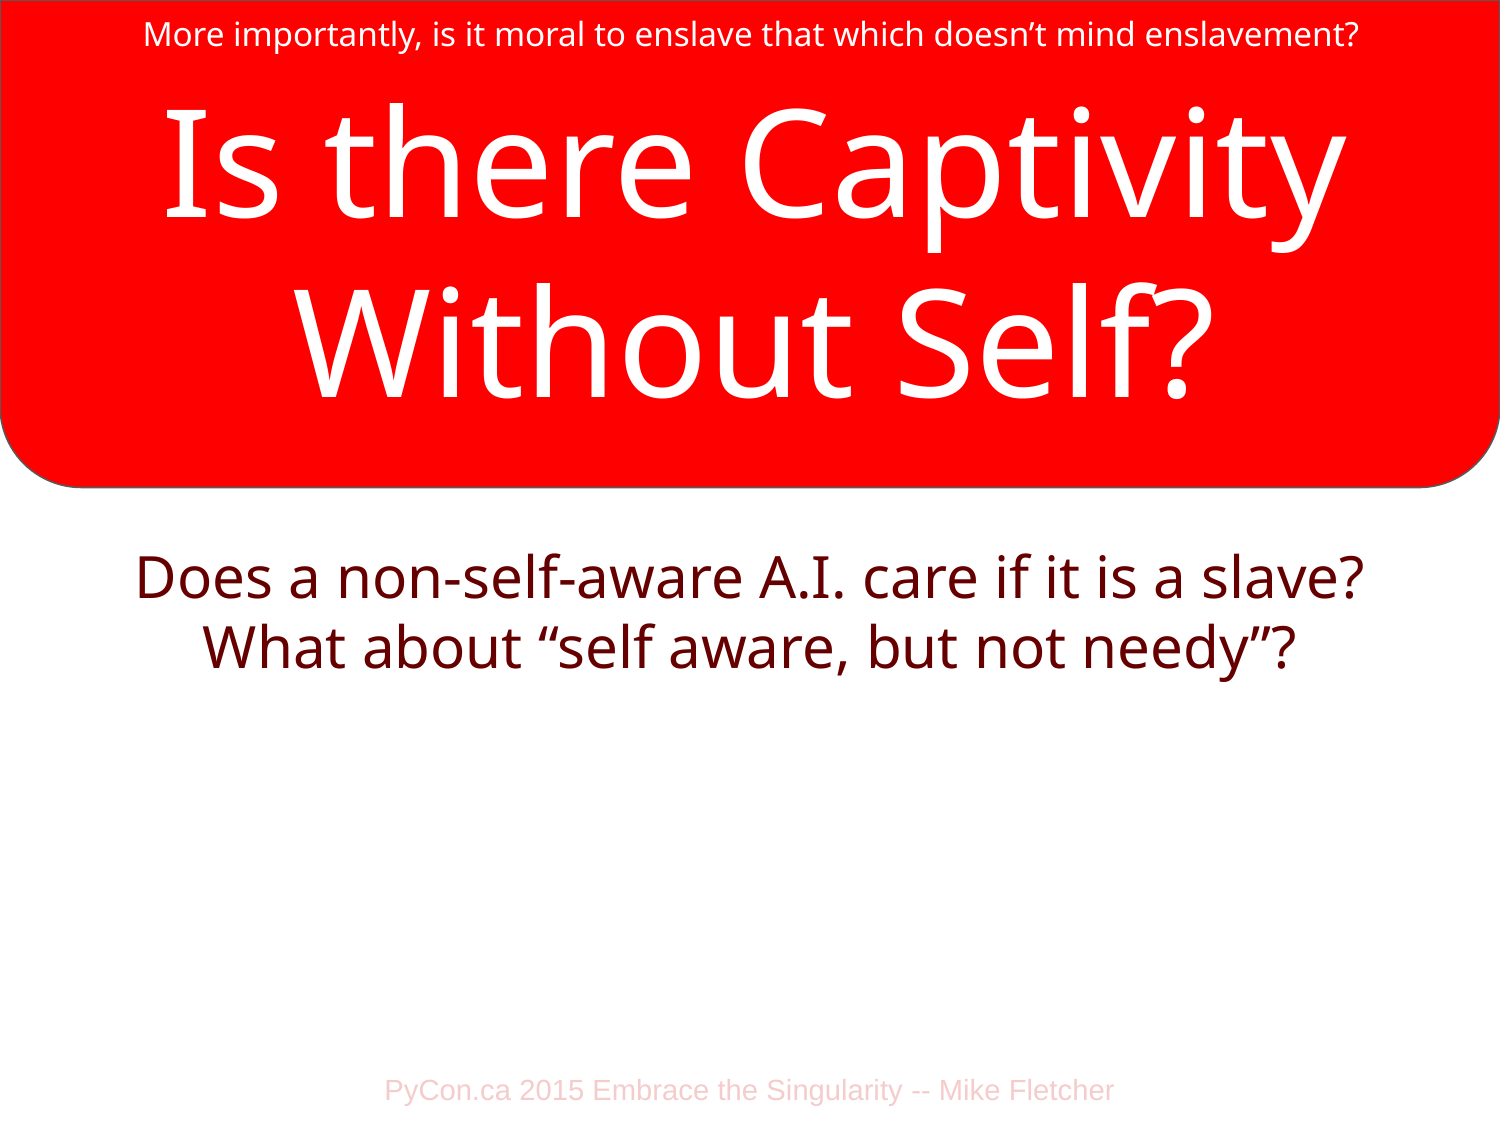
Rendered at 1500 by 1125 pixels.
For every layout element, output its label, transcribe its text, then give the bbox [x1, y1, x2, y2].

title Is there Captivity Without Self? [28, 65, 1480, 488]
subtitle More importantly, is it moral to enslave that which doesn’t mind enslavement? [1, 0, 1500, 65]
subtitle Does a non-self-aware A.I. care if it is a slave? What about “self aware, but not needy”? [0, 525, 1500, 1107]
